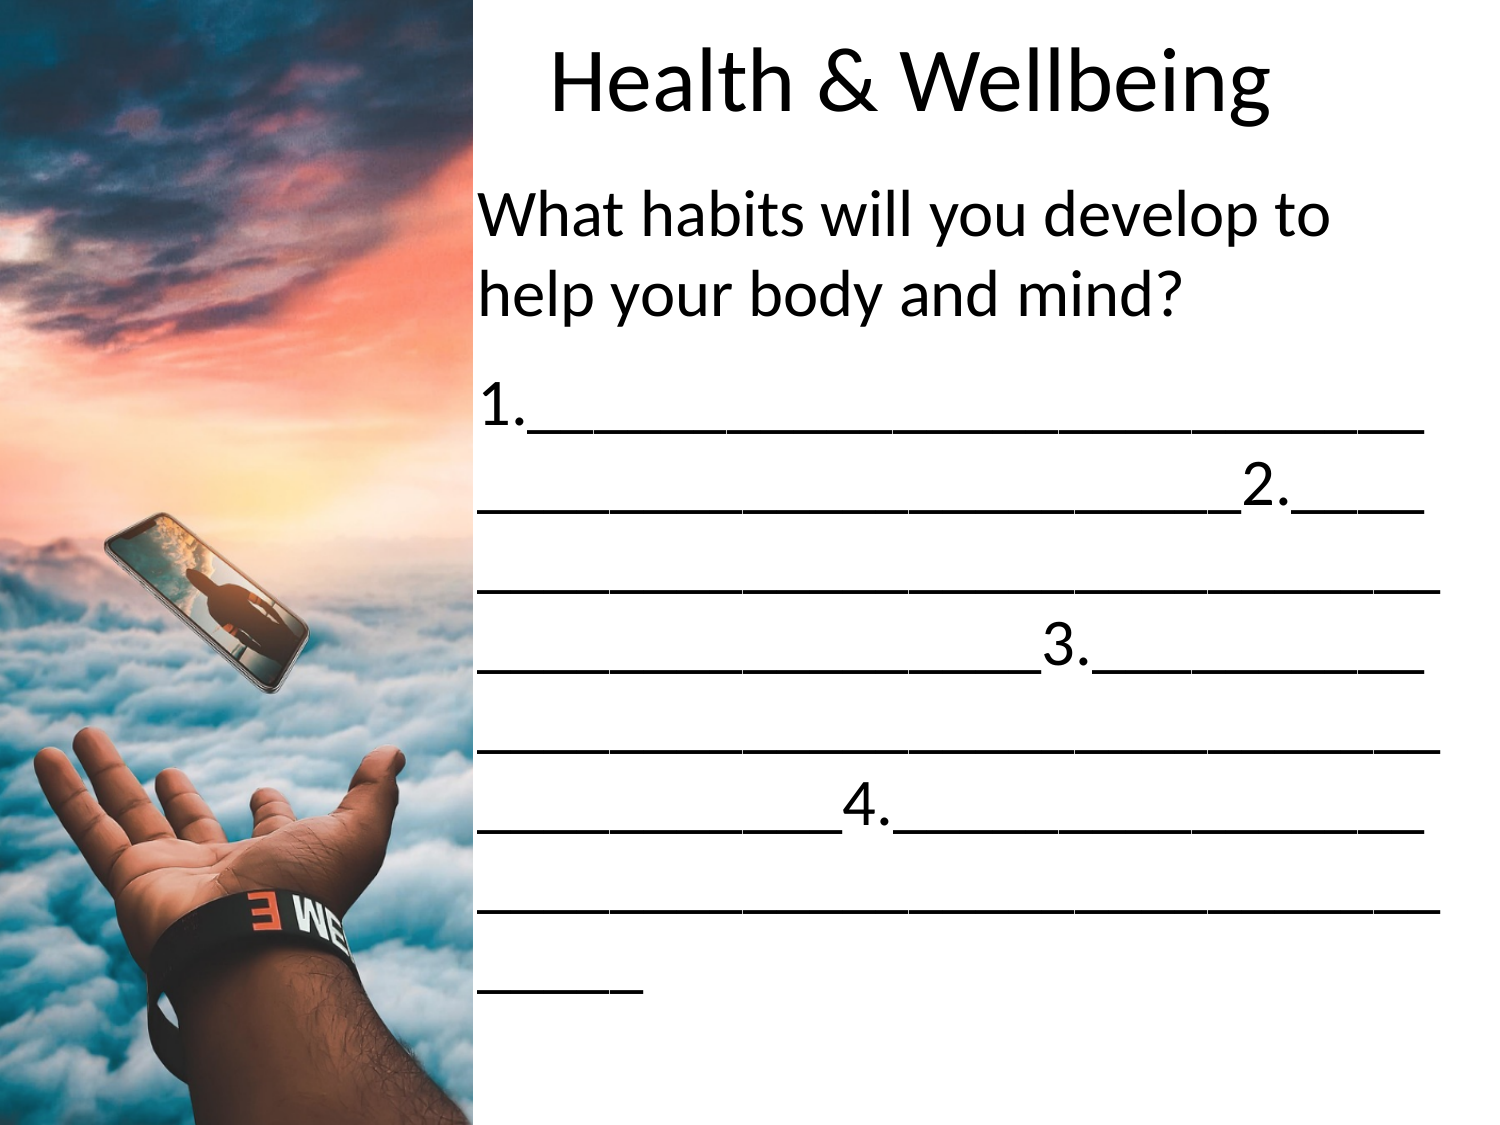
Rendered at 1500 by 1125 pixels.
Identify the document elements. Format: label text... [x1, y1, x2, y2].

picture [0, 0, 473, 1125]
list What habits will you develop to help your body and mind? 1.__________________________________________________2.__________________________________________________3.__________________________________________________4.__________________________________________________ [473, 162, 1465, 905]
title Health & Wellbeing [473, 12, 1500, 200]
